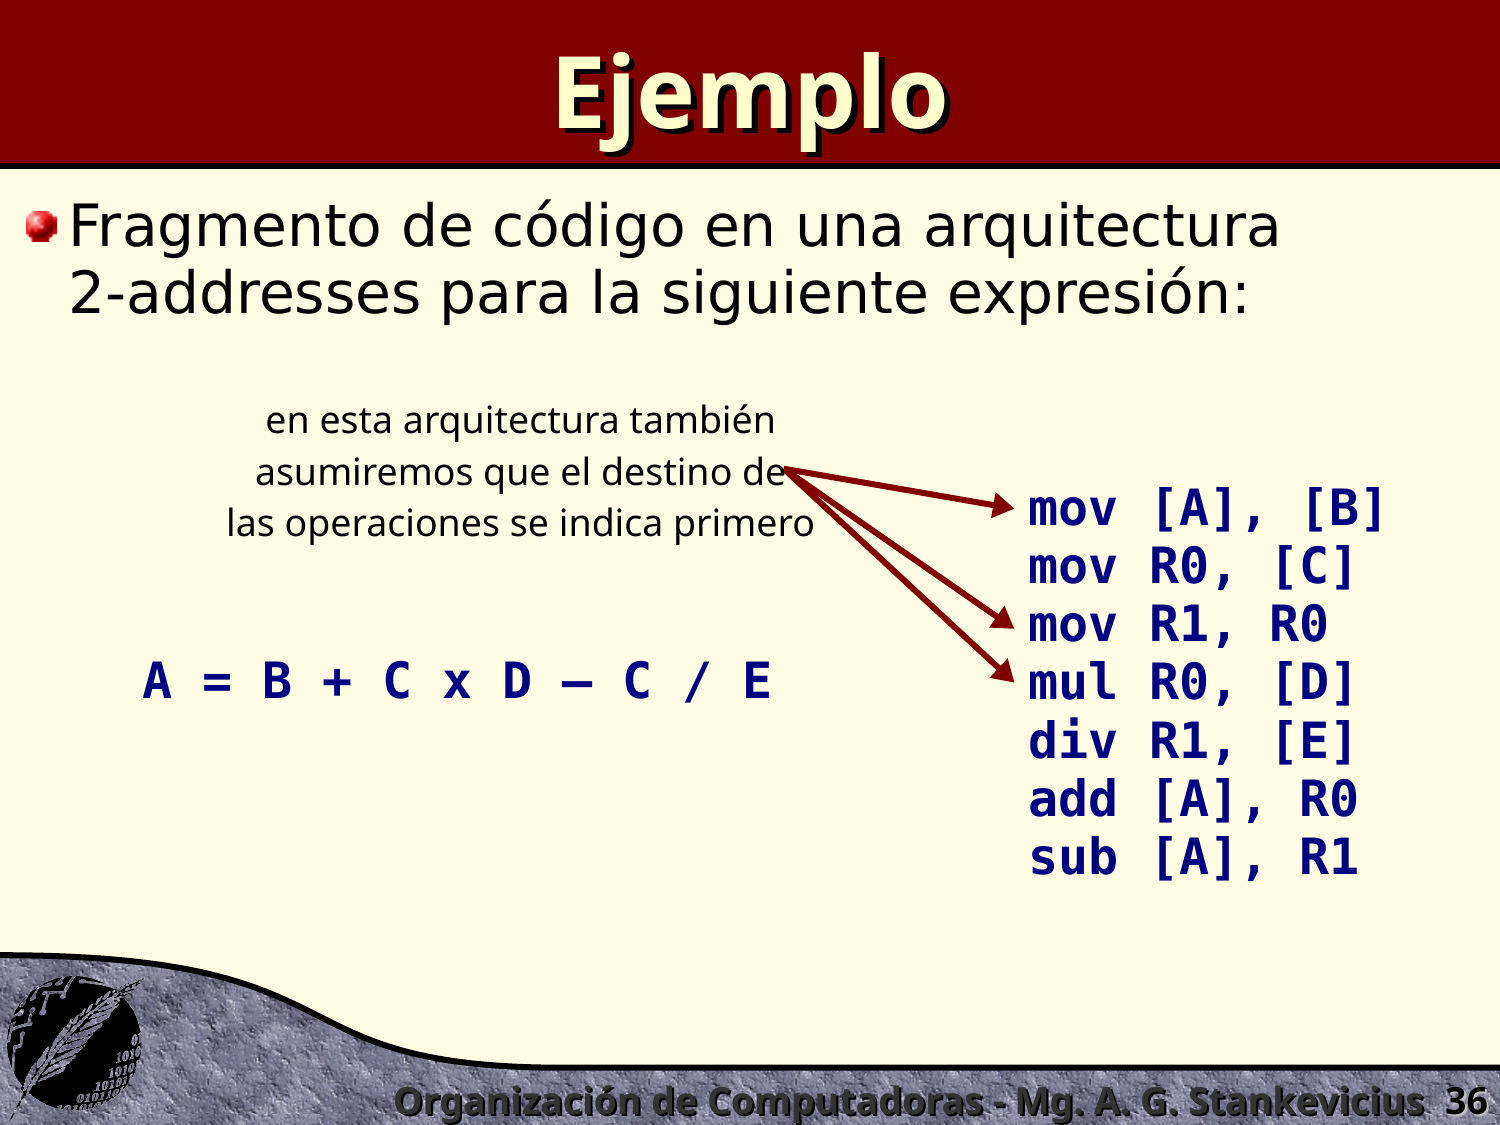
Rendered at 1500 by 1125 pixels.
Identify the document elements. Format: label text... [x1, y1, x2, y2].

text_box en esta arquitectura también asumiremos que el destino de las operaciones se indica primero [211, 386, 816, 560]
text_box A = B + C x D – C / E [127, 645, 788, 719]
picture [448, 1100, 455, 1110]
text_box mov [A], [B] mov R0, [C] mov R1, R0 mul R0, [D] div R1, [E] add [A], R0 sub [A], R1 [1014, 471, 1404, 897]
picture [802, 1100, 806, 1110]
title Ejemplo [15, 5, 1485, 160]
list Fragmento de código en una arquitectura 2-addresses para la siguiente expresión: [11, 192, 1486, 935]
picture [0, 959, 1500, 1125]
picture [1058, 1100, 1065, 1110]
